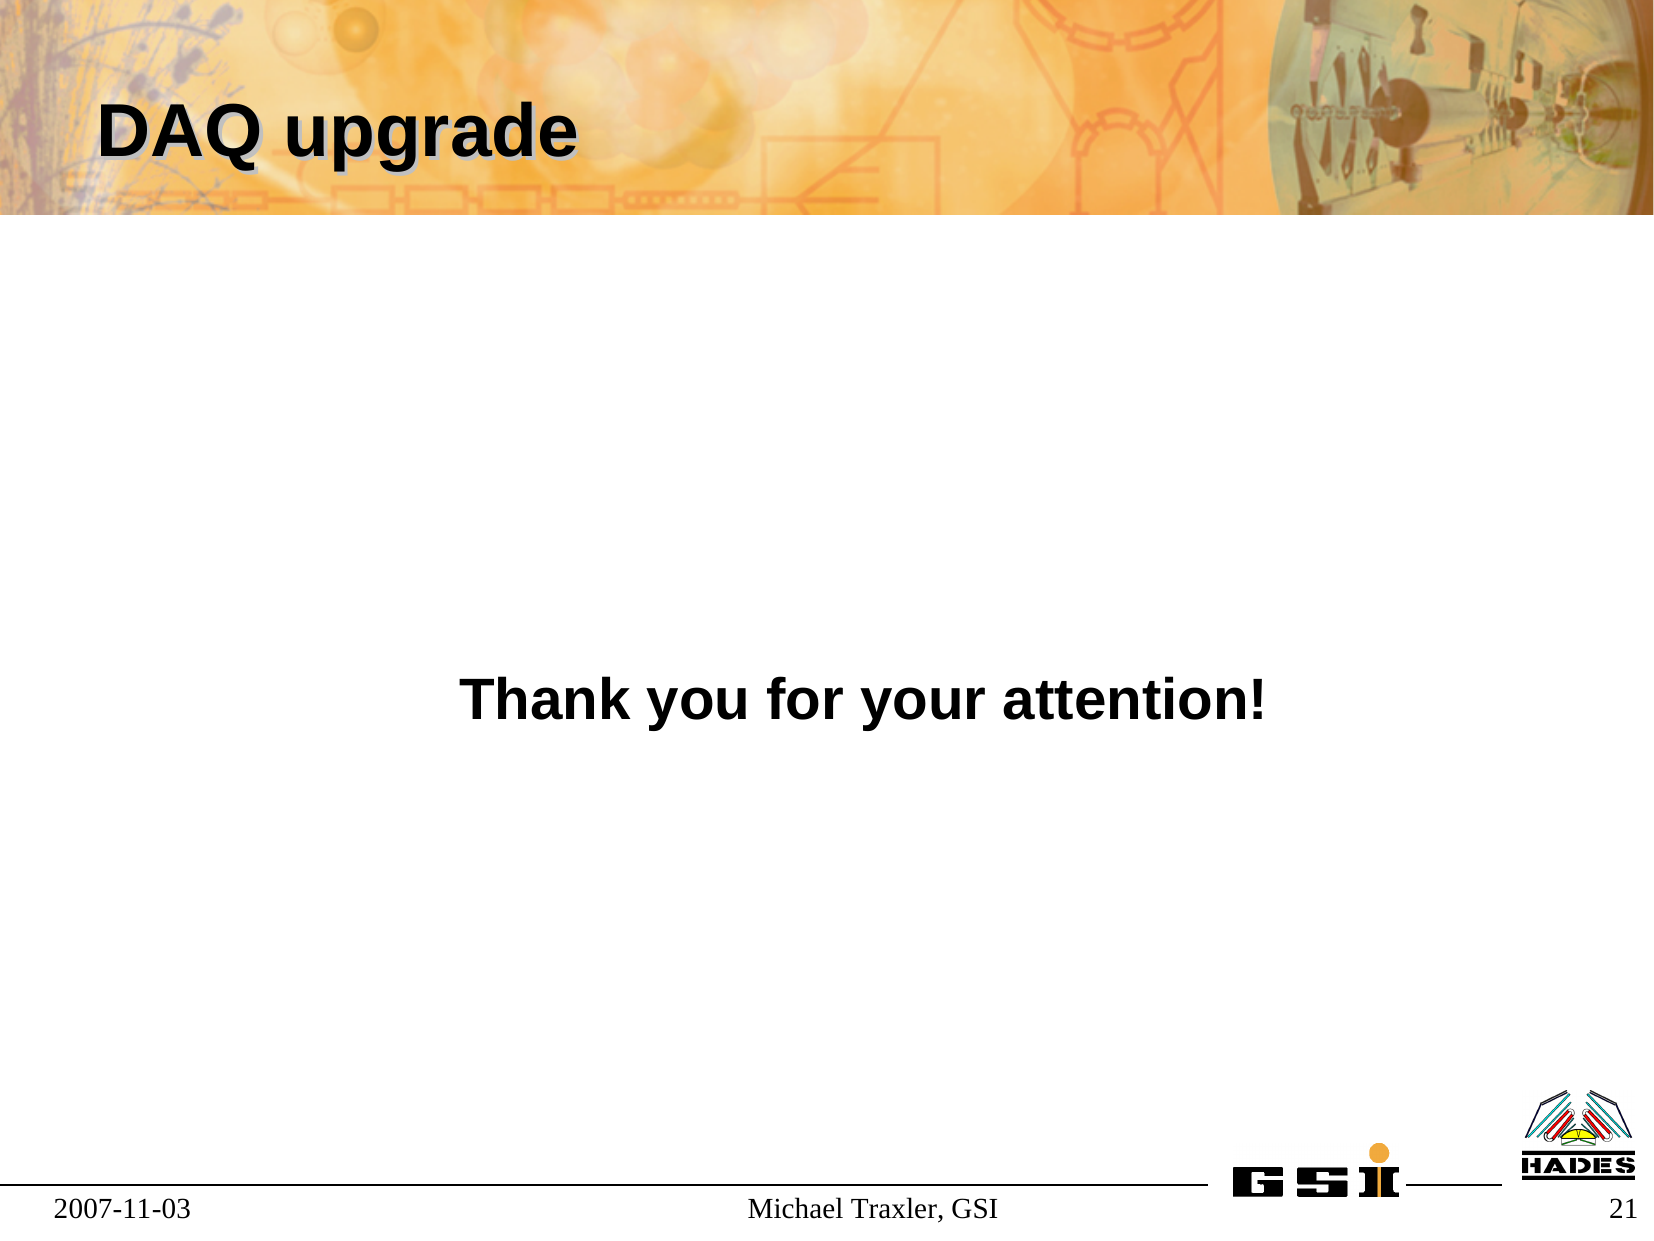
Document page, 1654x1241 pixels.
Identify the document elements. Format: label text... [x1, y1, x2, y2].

subtitle Thank you for your attention! [82, 290, 1571, 1109]
picture [1233, 1143, 1399, 1197]
picture [1522, 1090, 1635, 1180]
picture [0, 0, 1654, 215]
title DAQ upgrade [96, 27, 1502, 235]
